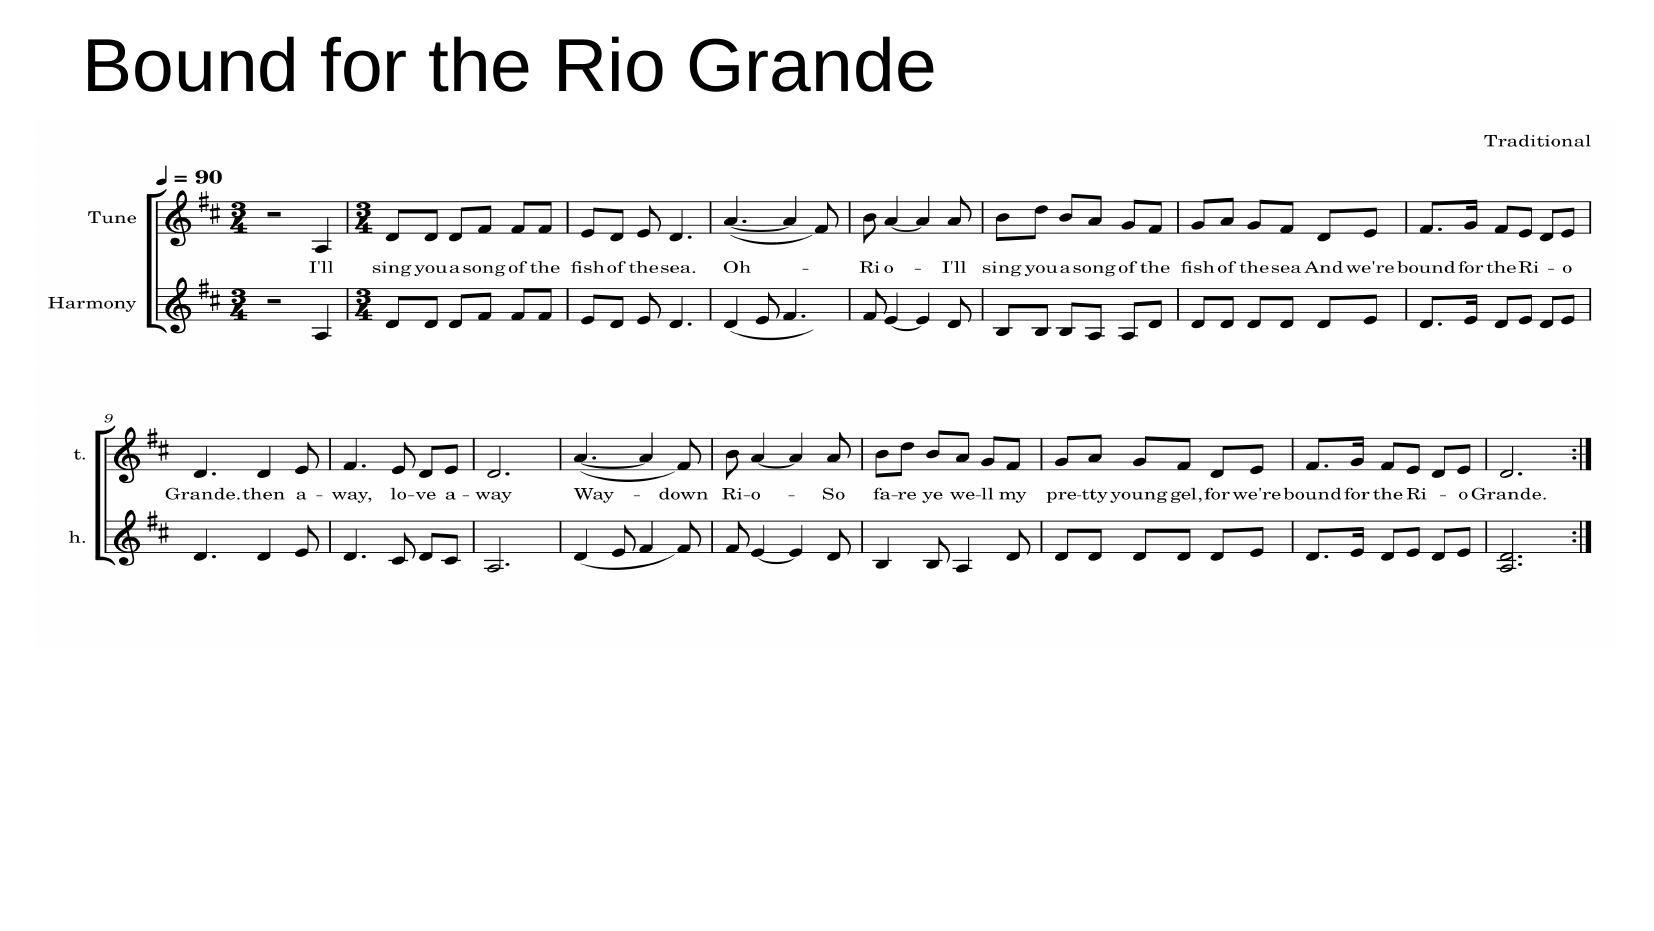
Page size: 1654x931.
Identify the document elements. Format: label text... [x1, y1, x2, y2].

picture [35, 118, 1618, 650]
title Bound for the Rio Grande [82, 23, 1571, 108]
